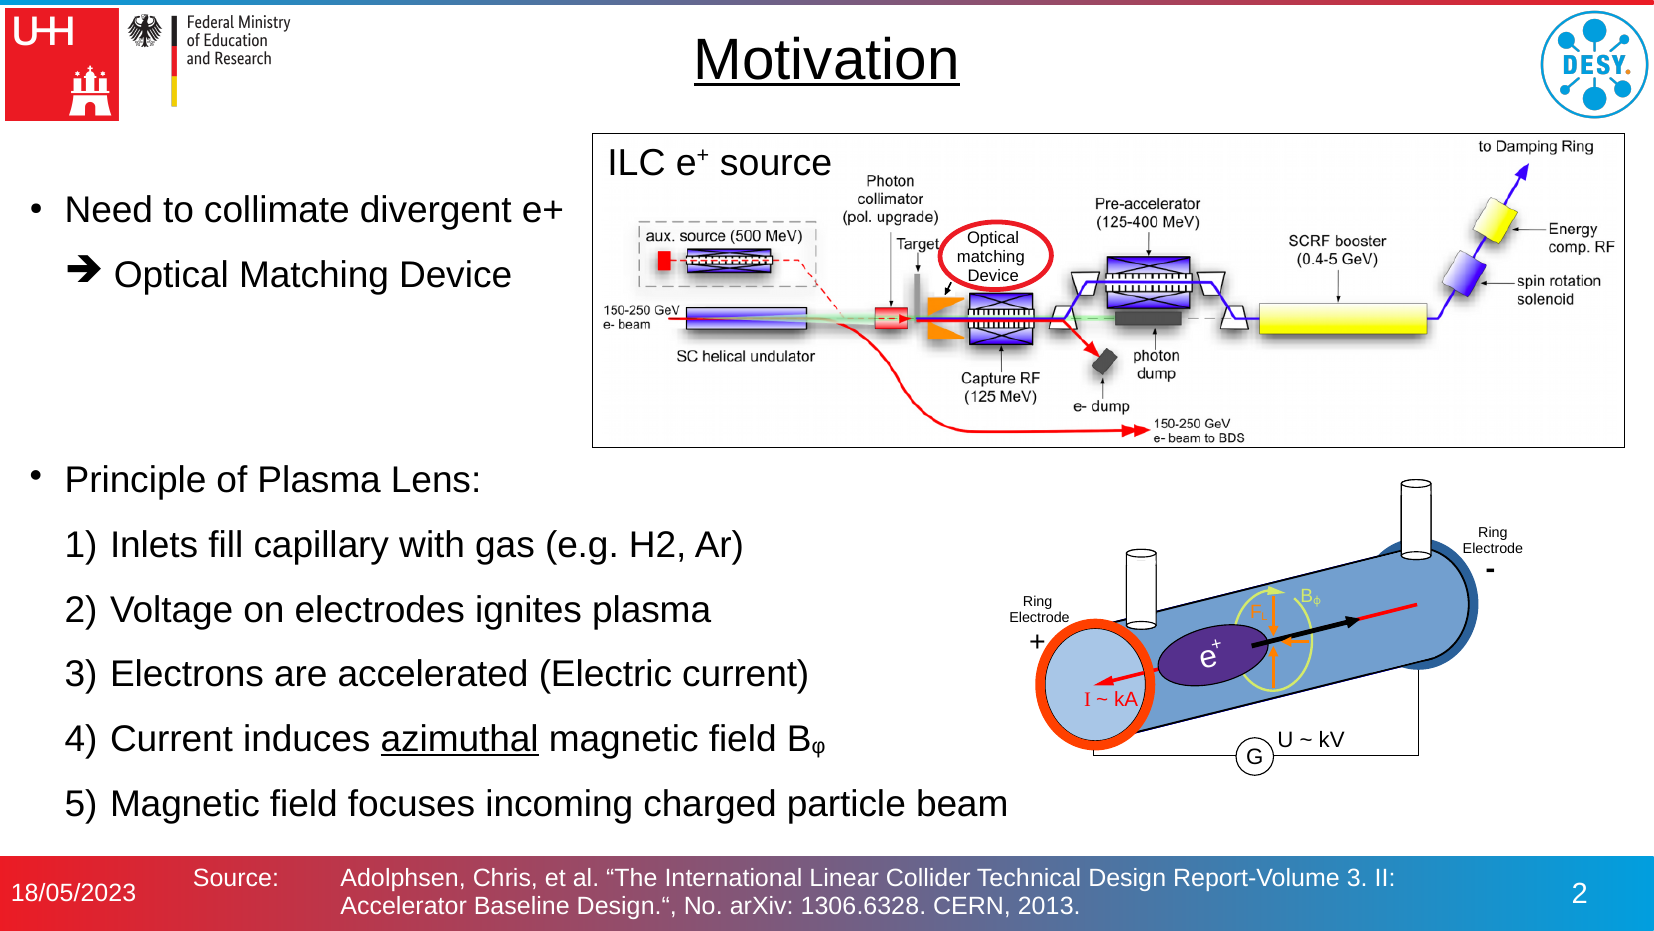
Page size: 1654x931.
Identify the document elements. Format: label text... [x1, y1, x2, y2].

text_box Optical matching Device [942, 220, 980, 240]
title Motivation [354, 0, 1300, 119]
text_box [932, 257, 942, 297]
list Need to collimate divergent e+ Optical Matching Device Principle of Plasma Lens: Inlets fill capillary with gas (e.g. H2, Ar) Voltage on electrodes ignites plasma Electrons are accelerated (Electric current) Current induces azimuthal magnetic field Bφ Magnetic field focuses incoming charged particle beam [29, 147, 1063, 827]
text_box Optical matching Device [942, 220, 1066, 321]
picture [1538, 8, 1651, 121]
picture [943, 452, 1574, 807]
text_box Optical matching Device [943, 225, 1048, 287]
text_box Source: Adolphsen, Chris, et al. “The International Linear Collider Technical Design Report-Volume 3. II: Accelerator Baseline Design.“, No. arXiv: 1306.6328. CERN, 2013. [178, 856, 1477, 928]
picture [592, 133, 1625, 448]
text_box ILC e+ source [592, 133, 992, 217]
picture [5, 5, 325, 139]
